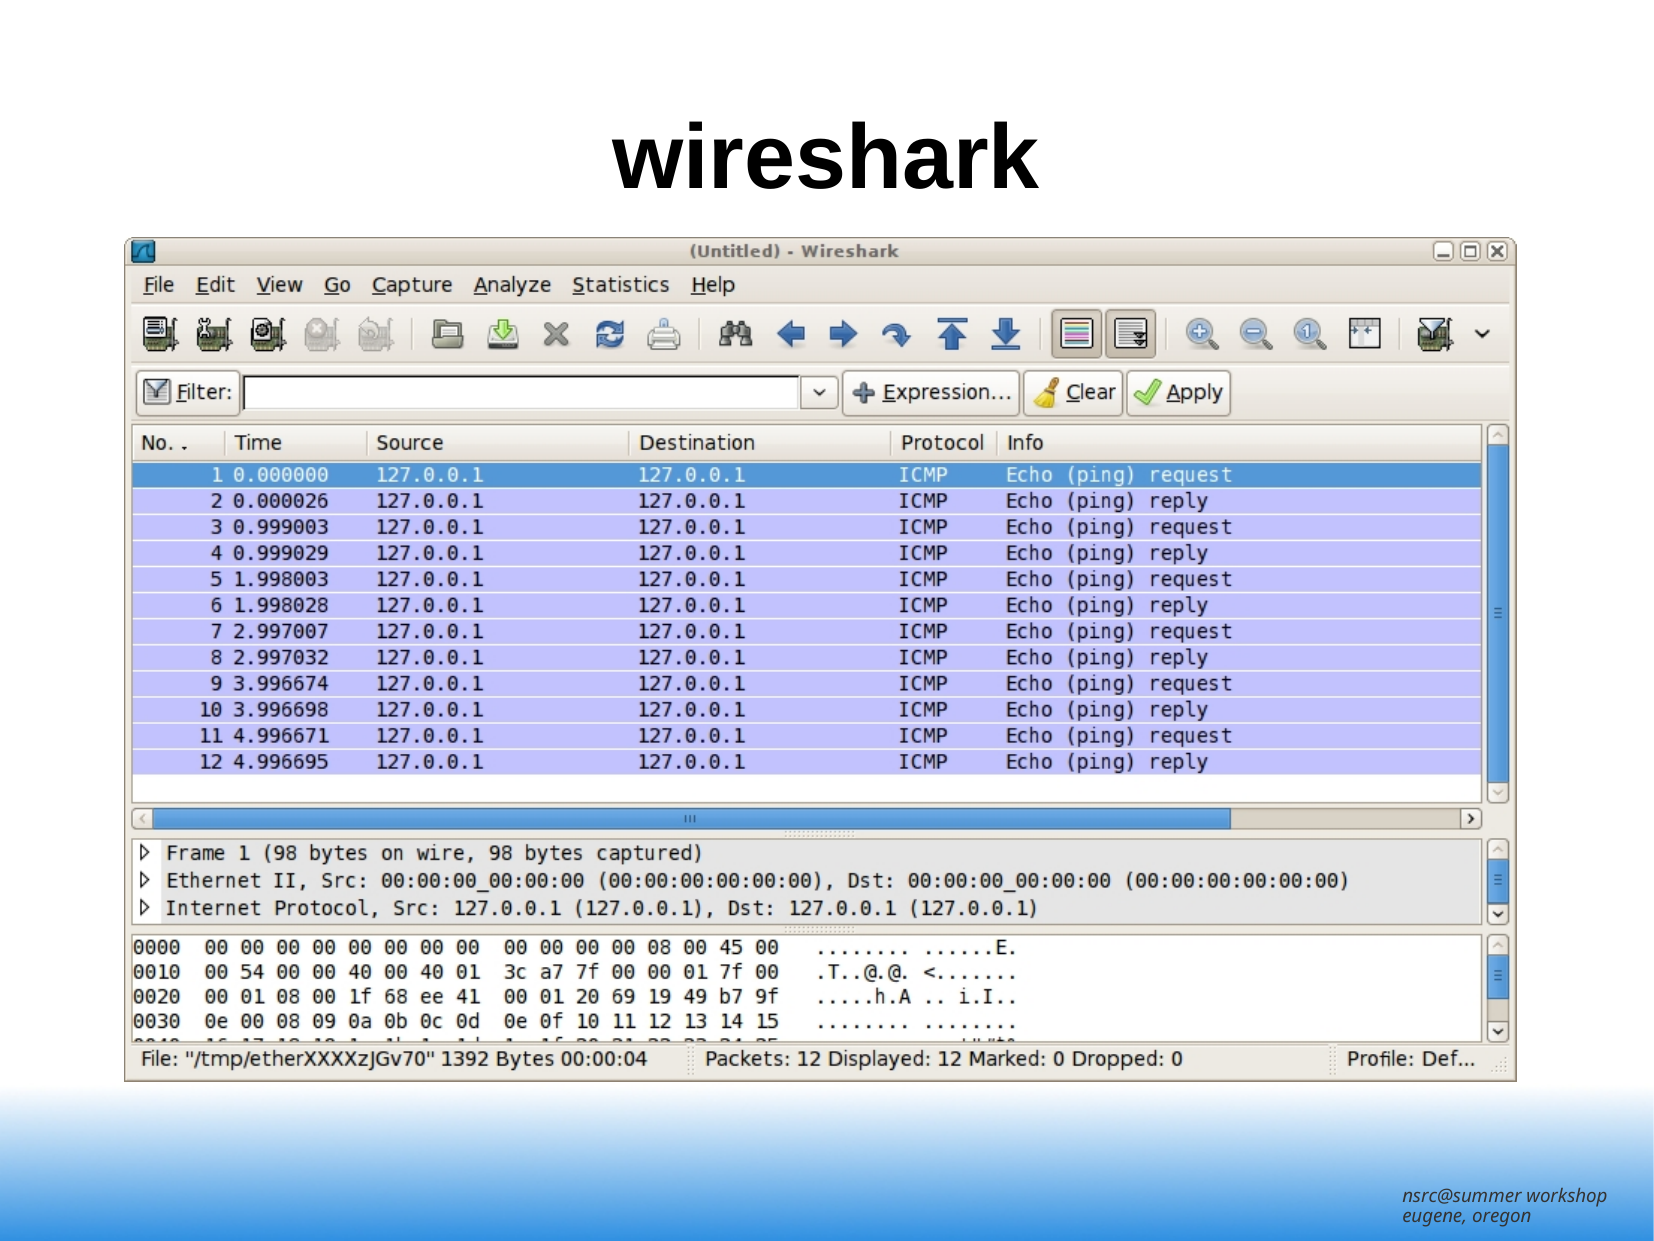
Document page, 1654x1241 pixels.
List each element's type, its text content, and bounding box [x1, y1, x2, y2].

title wireshark [82, 49, 1570, 256]
picture [124, 237, 1517, 1082]
picture [0, 1083, 1654, 1241]
